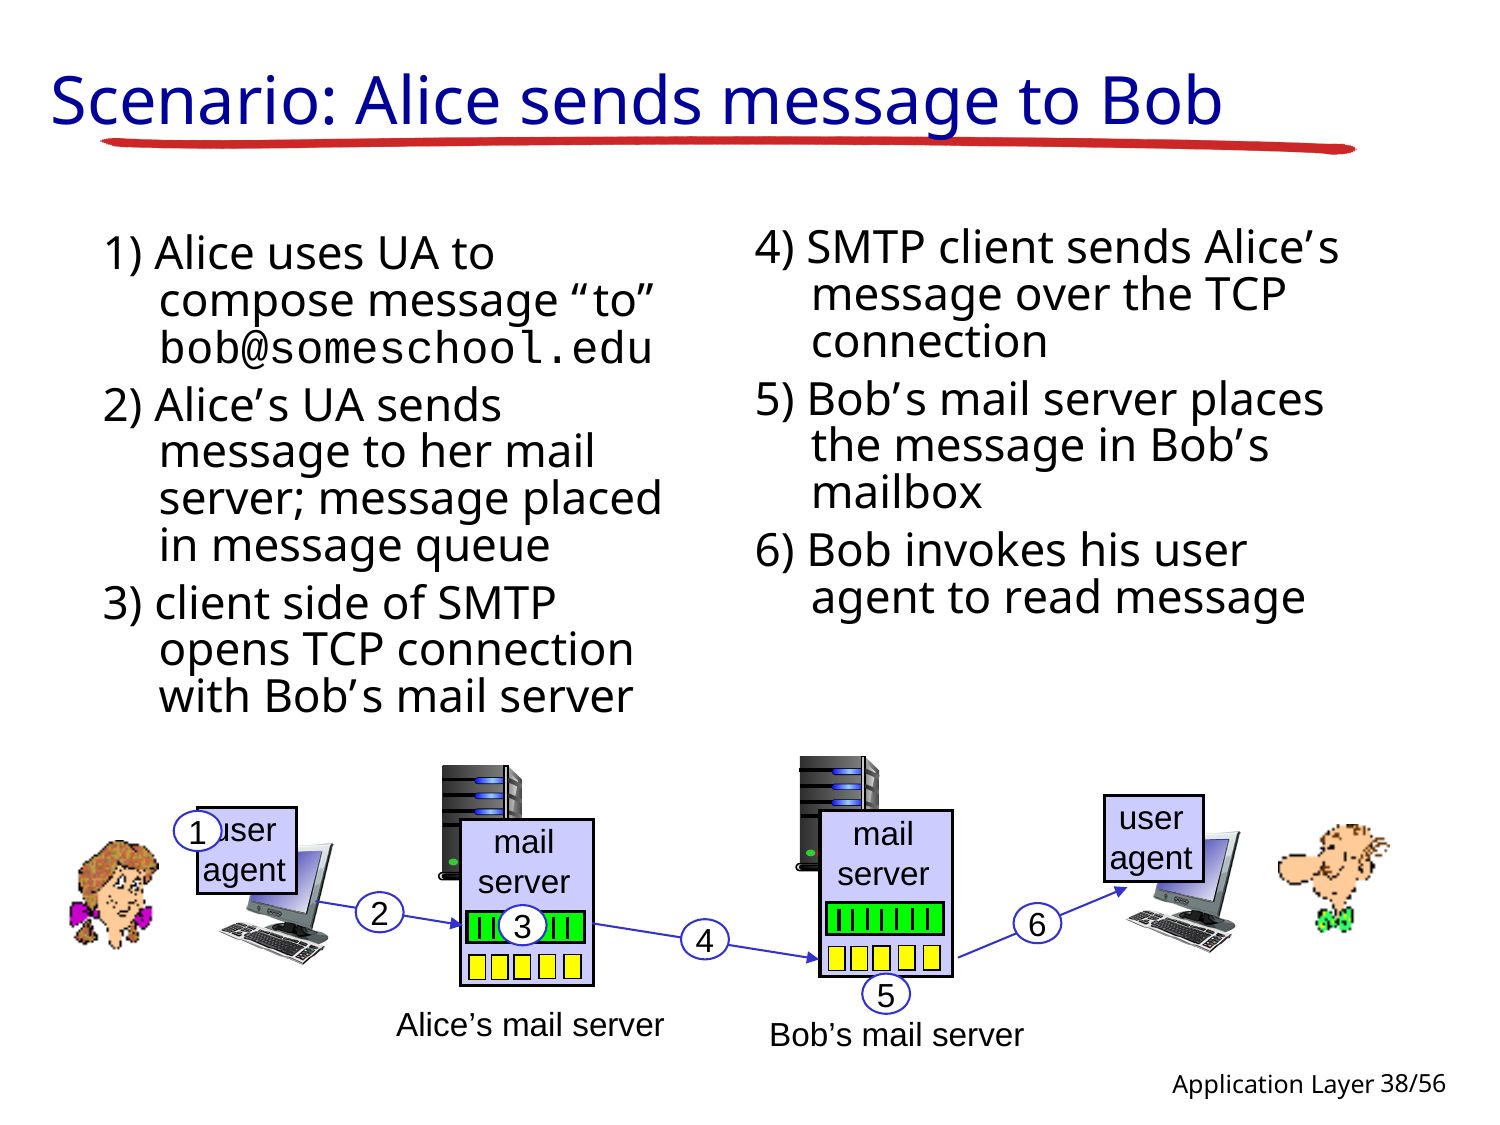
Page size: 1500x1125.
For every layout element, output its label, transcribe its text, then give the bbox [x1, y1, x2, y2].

text_box [438, 765, 594, 986]
picture [191, 837, 338, 974]
text_box 1 [173, 810, 222, 852]
text_box [796, 756, 953, 977]
text_box 5 [862, 973, 911, 1005]
text_box 6 [1013, 903, 1062, 944]
text_box Alice’s mail server [381, 995, 793, 1051]
list 1) Alice uses UA to compose message “to” bob@someschool.edu 2) Alice’s UA sends message to her mail server; message placed in message queue 3) client side of SMTP opens TCP connection with Bob’s mail server [87, 224, 713, 754]
list 4) SMTP client sends Alice’s message over the TCP connection 5) Bob’s mail server places the message in Bob’s mailbox 6) Bob invokes his user agent to read message [739, 218, 1365, 756]
text_box [250, 850, 322, 913]
text_box [1157, 838, 1229, 902]
text_box 3 [498, 905, 547, 946]
text_box user agent [187, 800, 301, 897]
picture [66, 840, 159, 954]
text_box Bob’s mail server [754, 1005, 1153, 1062]
picture [1278, 824, 1390, 938]
title Scenario: Alice sends message to Bob [35, 3, 1489, 192]
text_box mail server [463, 812, 586, 909]
text_box 38/56 [1365, 1060, 1477, 1106]
text_box mail server [822, 804, 945, 900]
text_box 2 [355, 892, 404, 933]
text_box 4 [680, 919, 729, 960]
text_box Application Layer [914, 1060, 1390, 1109]
picture [1098, 825, 1245, 962]
text_box user agent [1094, 788, 1208, 885]
